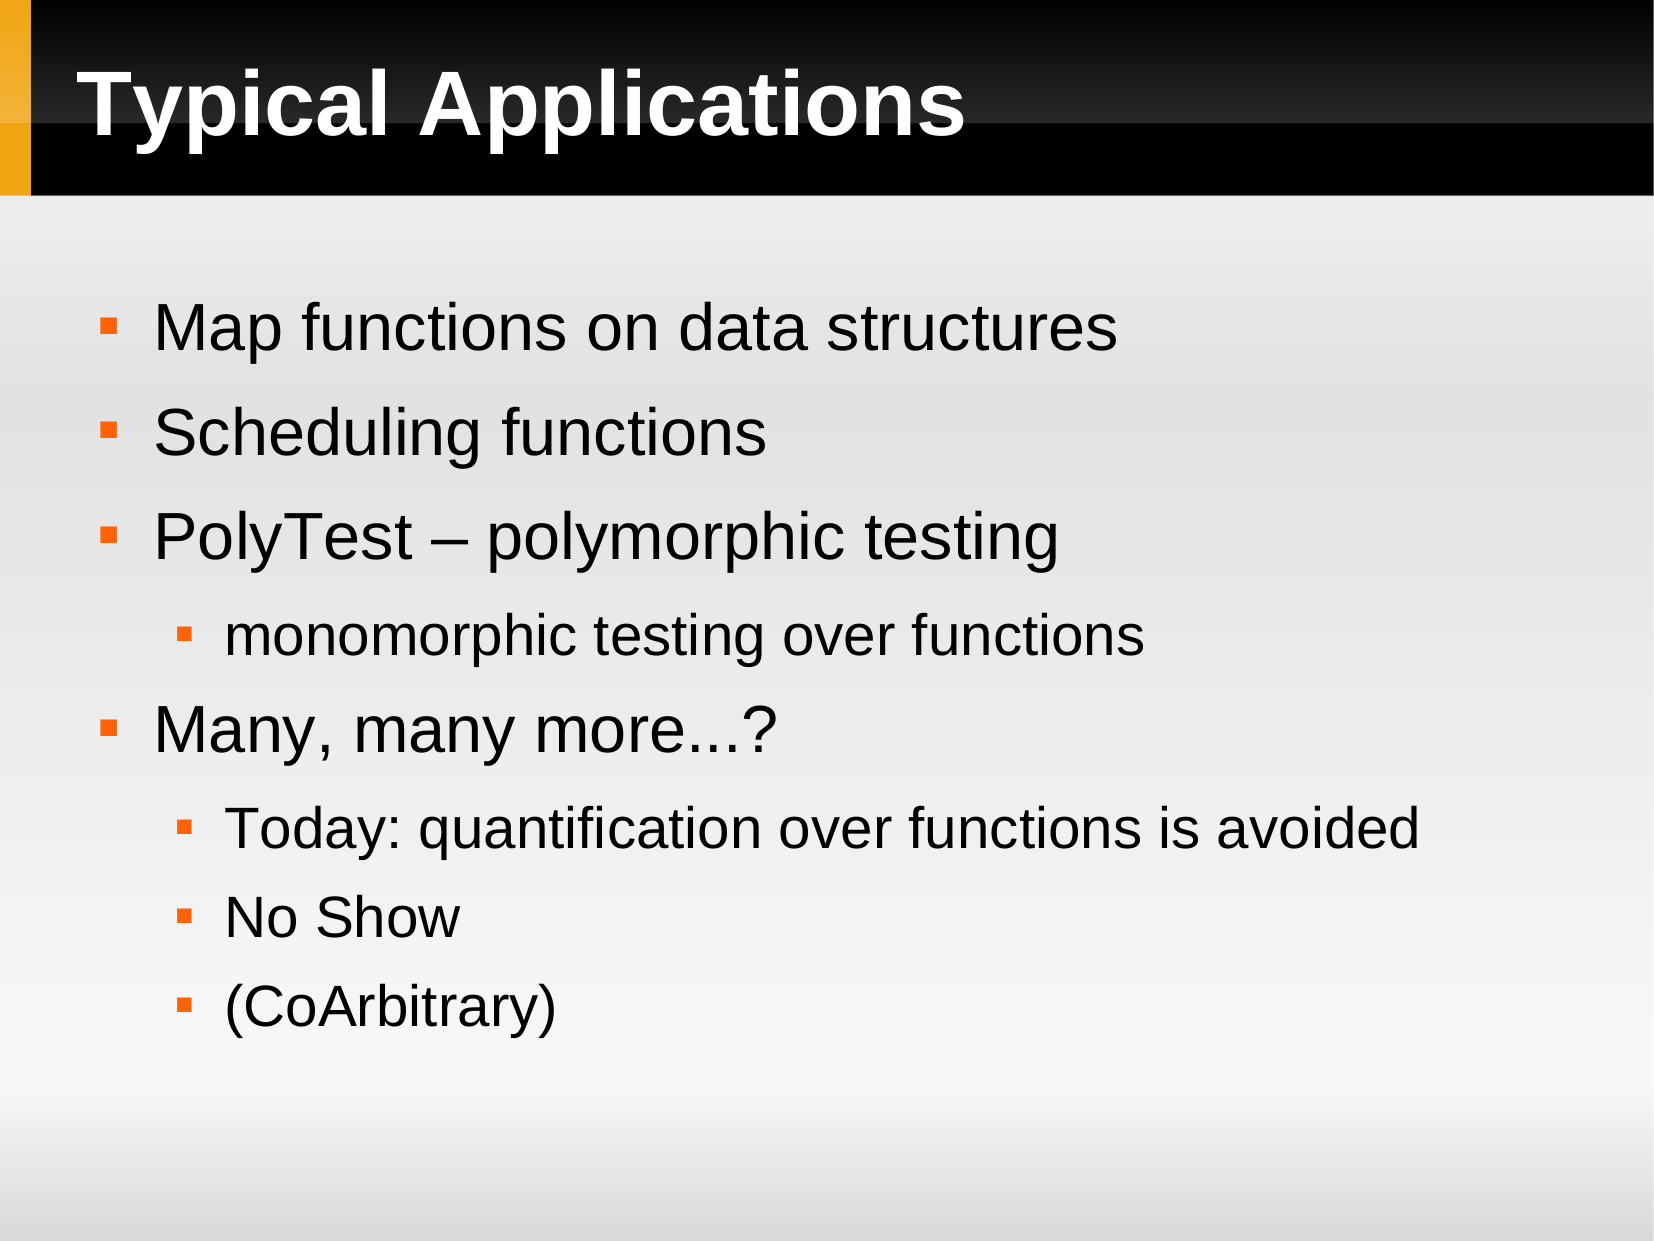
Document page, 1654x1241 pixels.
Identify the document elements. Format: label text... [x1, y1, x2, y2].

picture [0, 0, 1654, 1241]
list Map functions on data structures Scheduling functions PolyTest – polymorphic testing monomorphic testing over functions Many, many more...? Today: quantification over functions is avoided No Show (CoArbitrary) [82, 290, 1571, 1094]
title Typical Applications [76, 7, 1565, 200]
